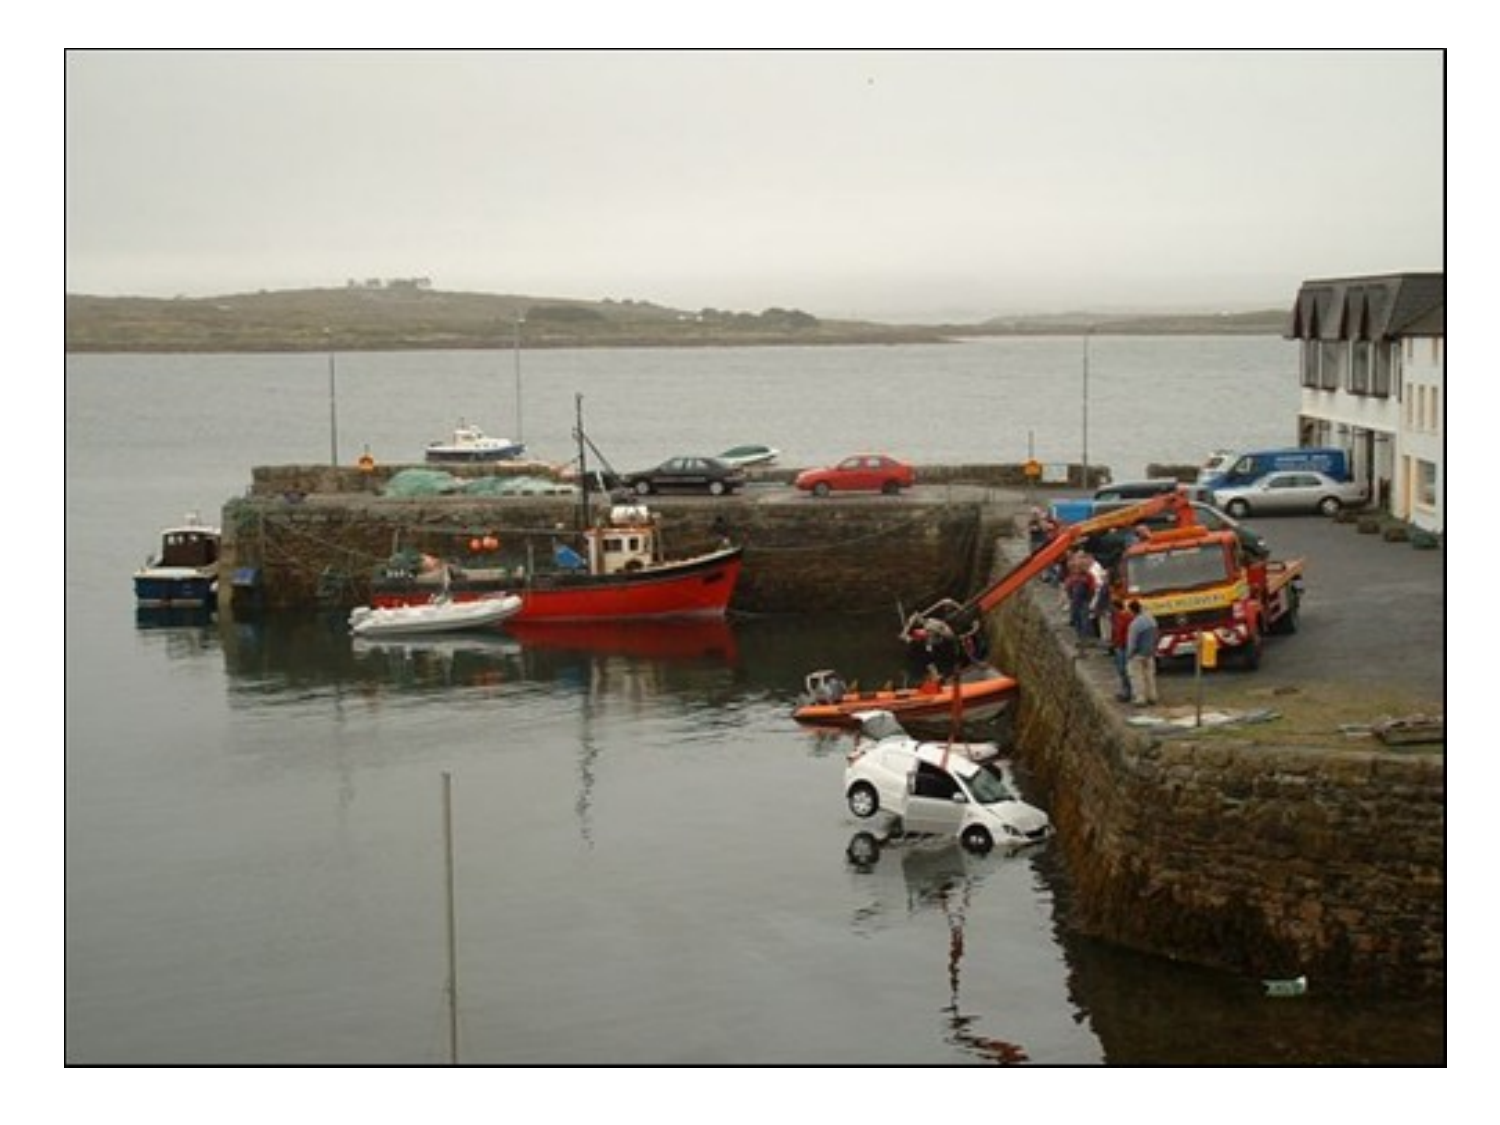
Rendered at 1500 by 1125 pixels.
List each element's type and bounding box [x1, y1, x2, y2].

picture [64, 48, 1447, 1068]
